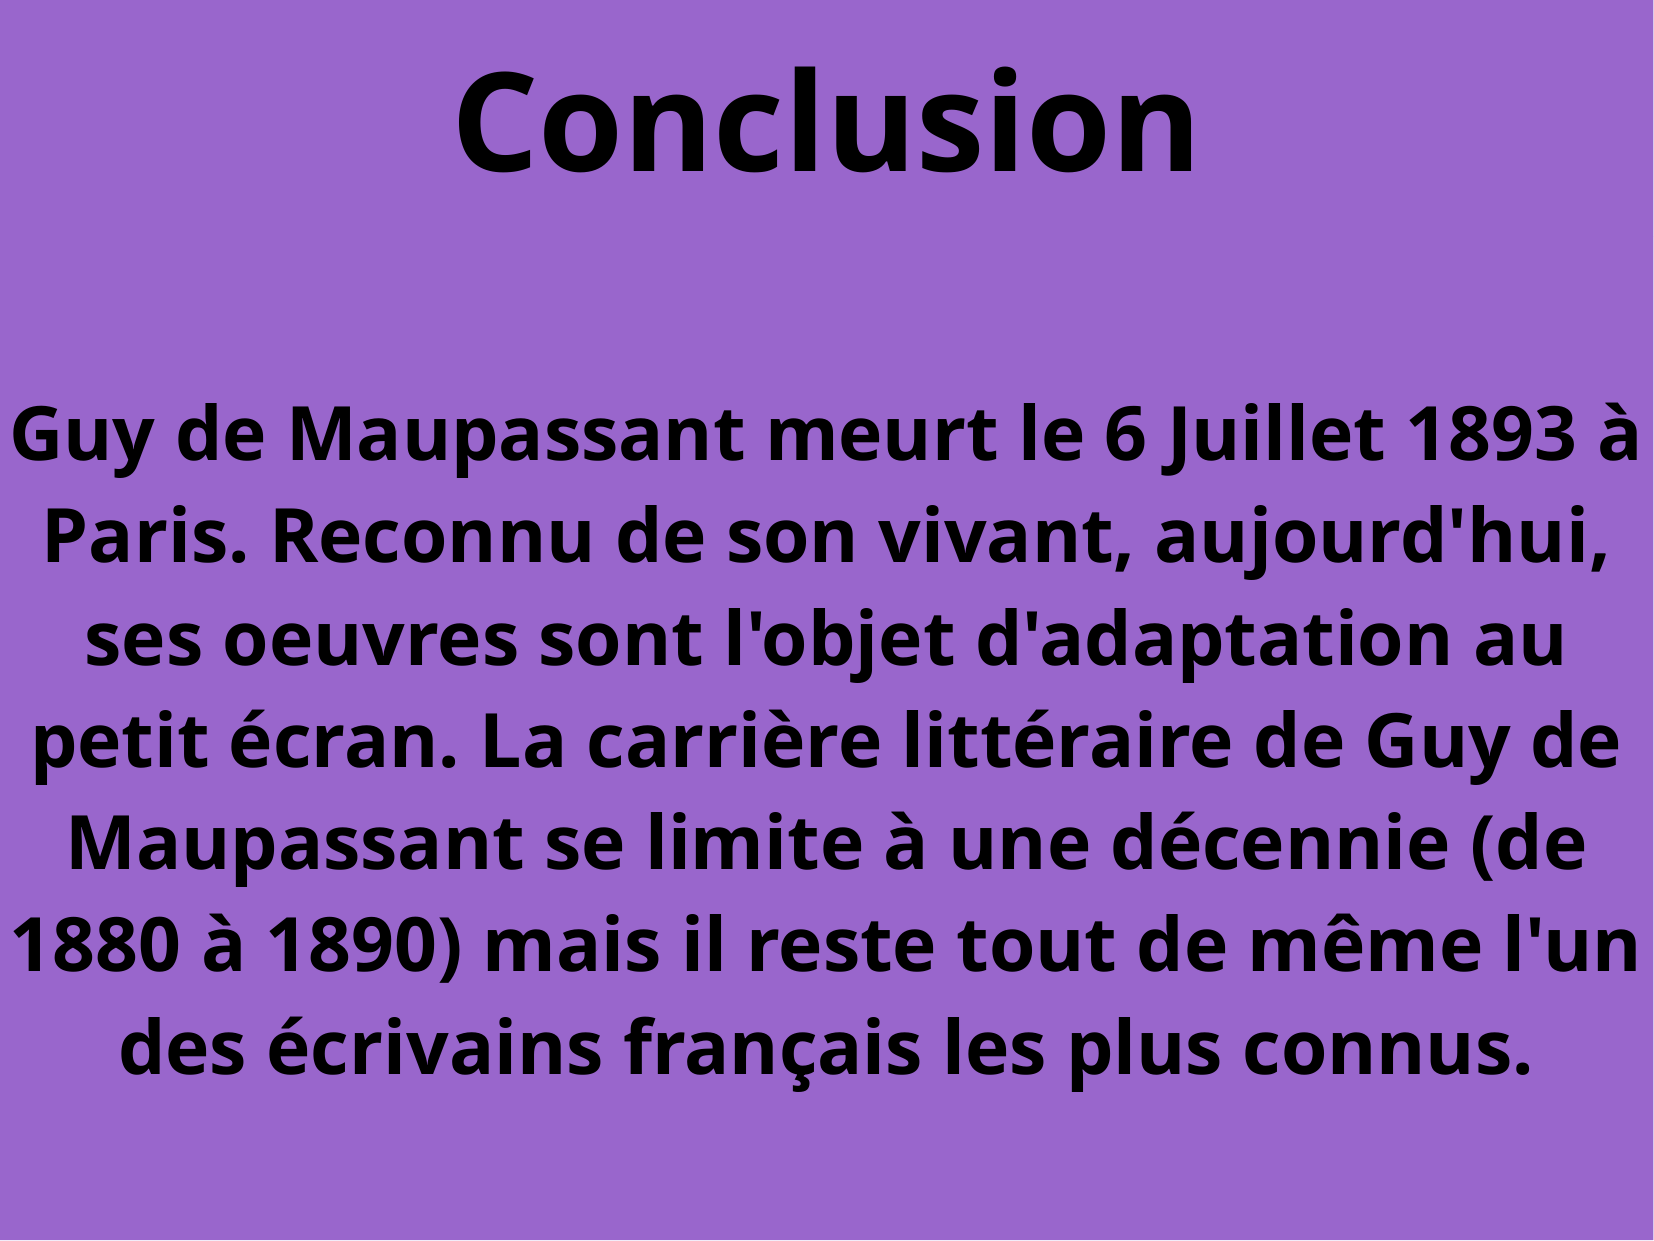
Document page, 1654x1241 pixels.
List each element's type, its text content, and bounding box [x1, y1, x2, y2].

title Conclusion [0, 0, 1654, 236]
subtitle Guy de Maupassant meurt le 6 Juillet 1893 à Paris. Reconnu de son vivant, aujourd'hui, ses oeuvres sont l'objet d'adaptation au petit écran. La carrière littéraire de Guy de Maupassant se limite à une décennie (de 1880 à 1890) mais il reste tout de même l'un des écrivains français les plus connus. [0, 236, 1654, 1241]
